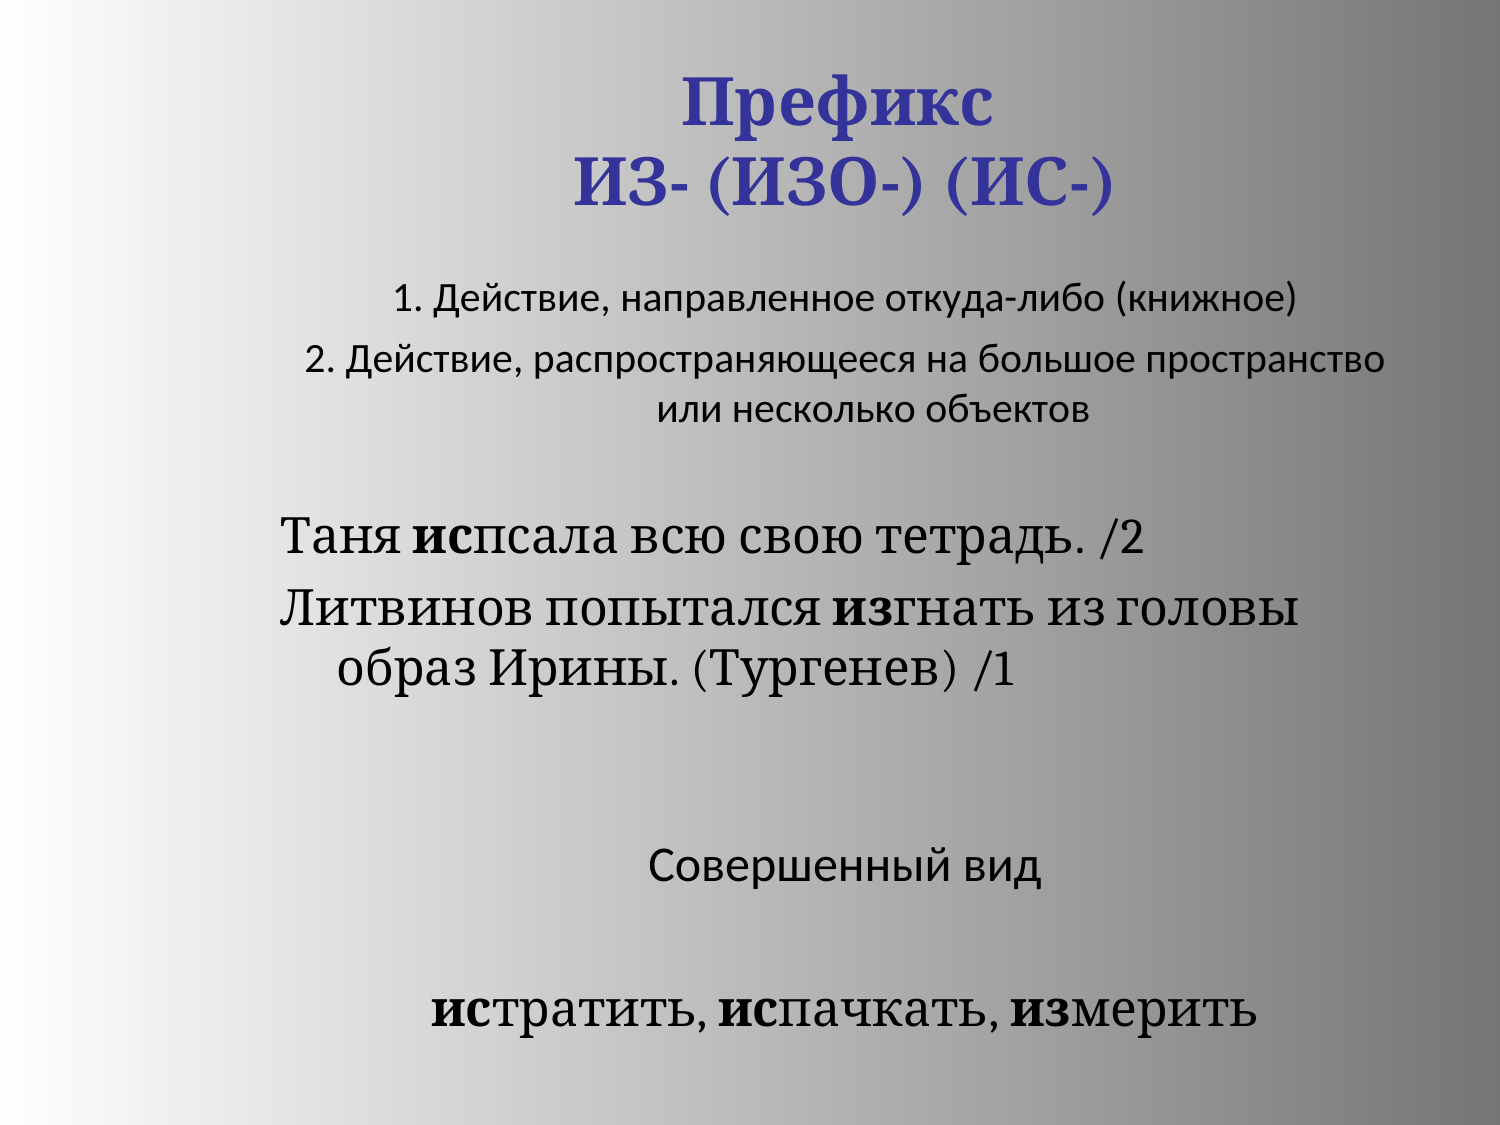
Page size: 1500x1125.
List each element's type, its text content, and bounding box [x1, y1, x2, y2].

title Префикс ИЗ- (ИЗО-) (ИС-) [265, 45, 1426, 233]
text_box Совершенный вид истратить, испачкать, измерить [265, 751, 1426, 1052]
list 1. Действие, направленное откуда-либо (книжное) 2. Действие, распространяющееся на большое пространство или несколько объектов Таня испсала всю свою тетрадь. /2 Литвинов попытался изгнать из головы образ Ирины. (Тургенев) /1 [265, 262, 1426, 717]
